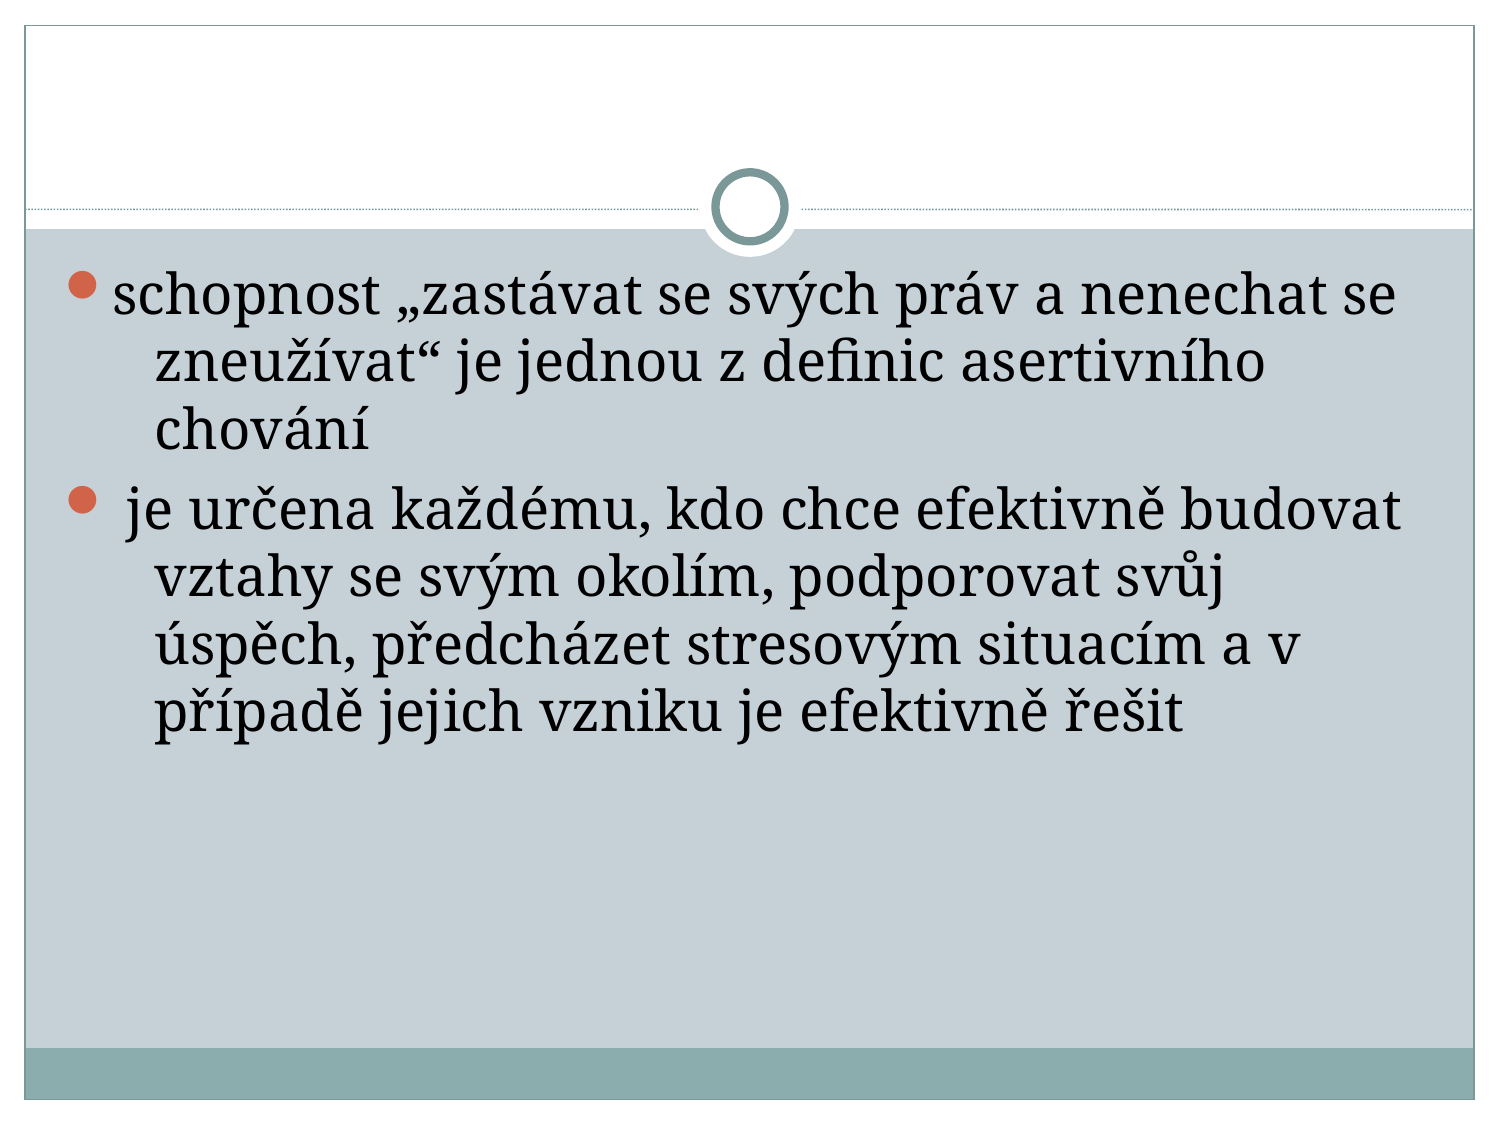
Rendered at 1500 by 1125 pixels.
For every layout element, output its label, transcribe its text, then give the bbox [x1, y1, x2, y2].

list schopnost „zastávat se svých práv a nenechat se zneužívat“ je jednou z definic asertivního chování je určena každému, kdo chce efektivně budovat vztahy se svým okolím, podporovat svůj úspěch, předcházet stresovým situacím a v případě jejich vzniku je efektivně řešit [49, 250, 1445, 1001]
